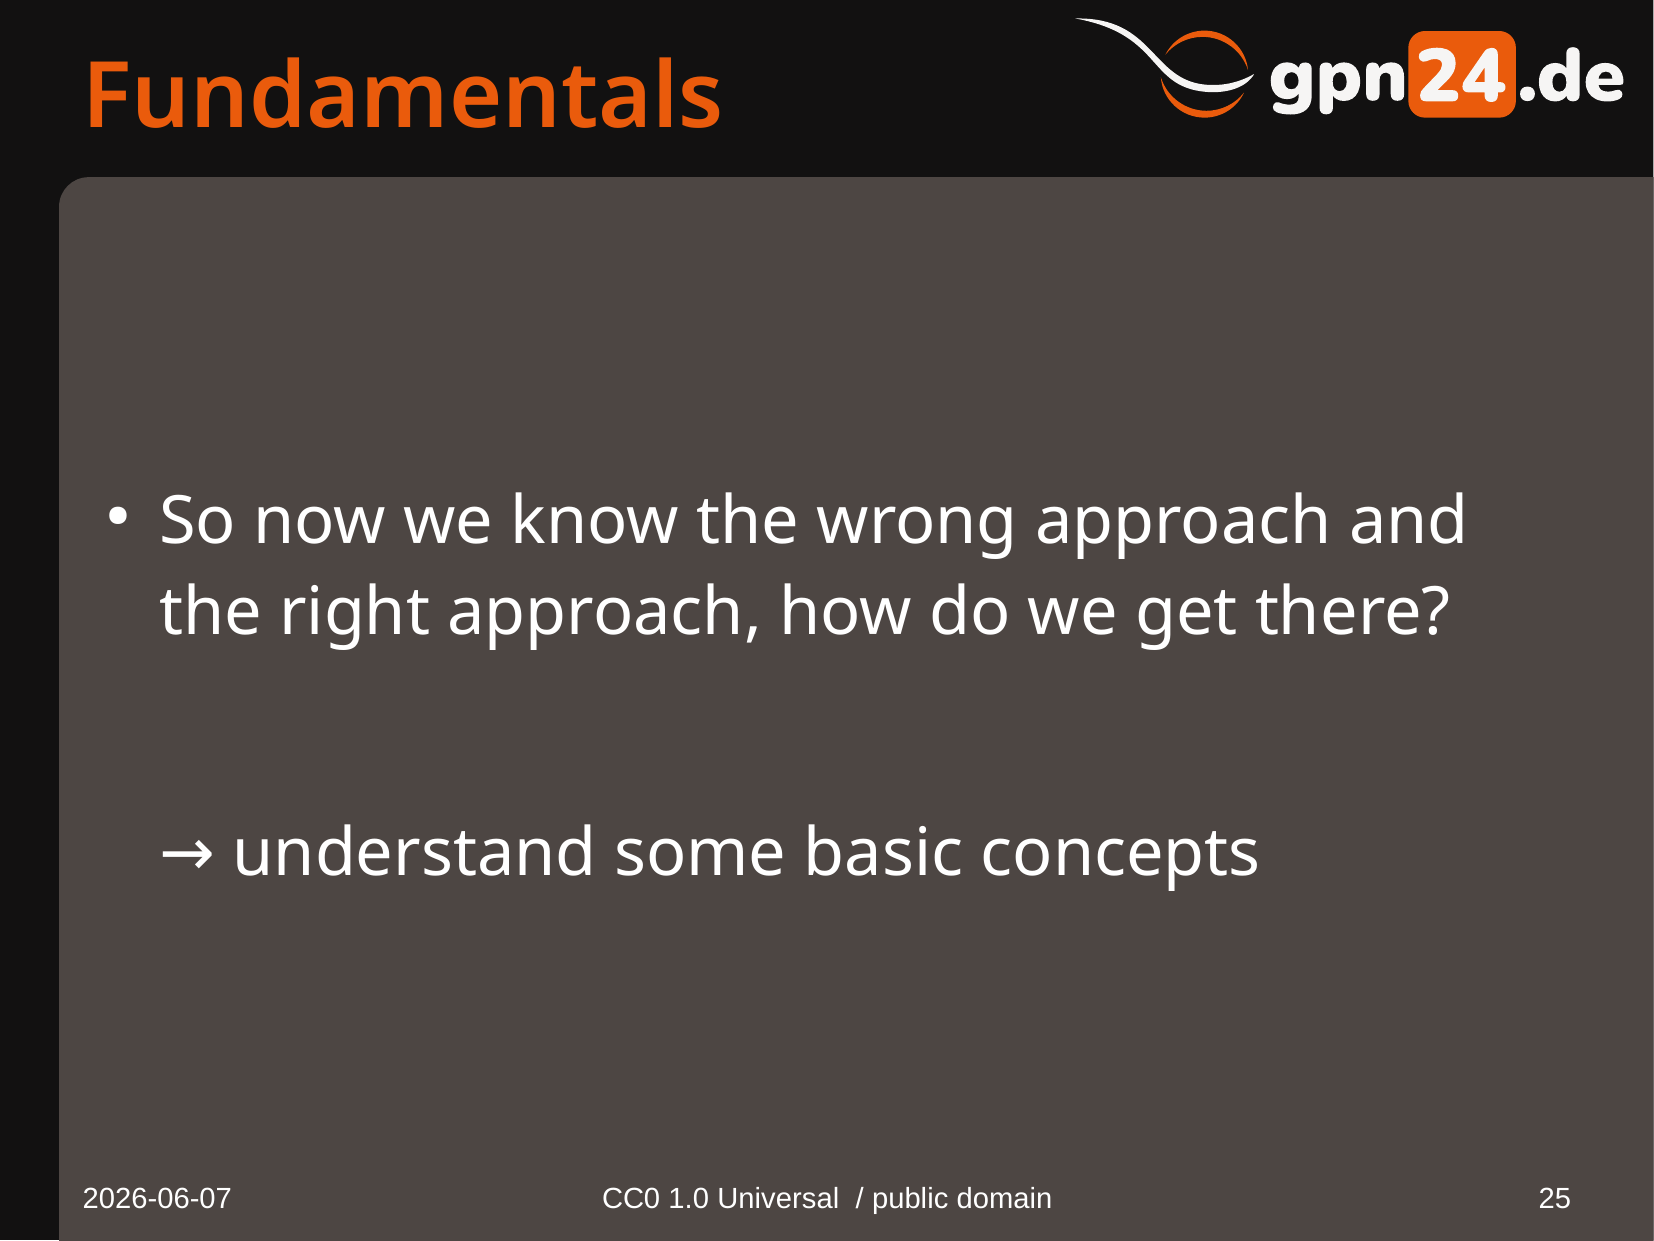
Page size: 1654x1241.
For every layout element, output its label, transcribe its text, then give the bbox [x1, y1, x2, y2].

title Fundamentals [82, 28, 1004, 155]
list So now we know the wrong approach and the right approach, how do we get there? → understand some basic concepts [88, 472, 1577, 1192]
